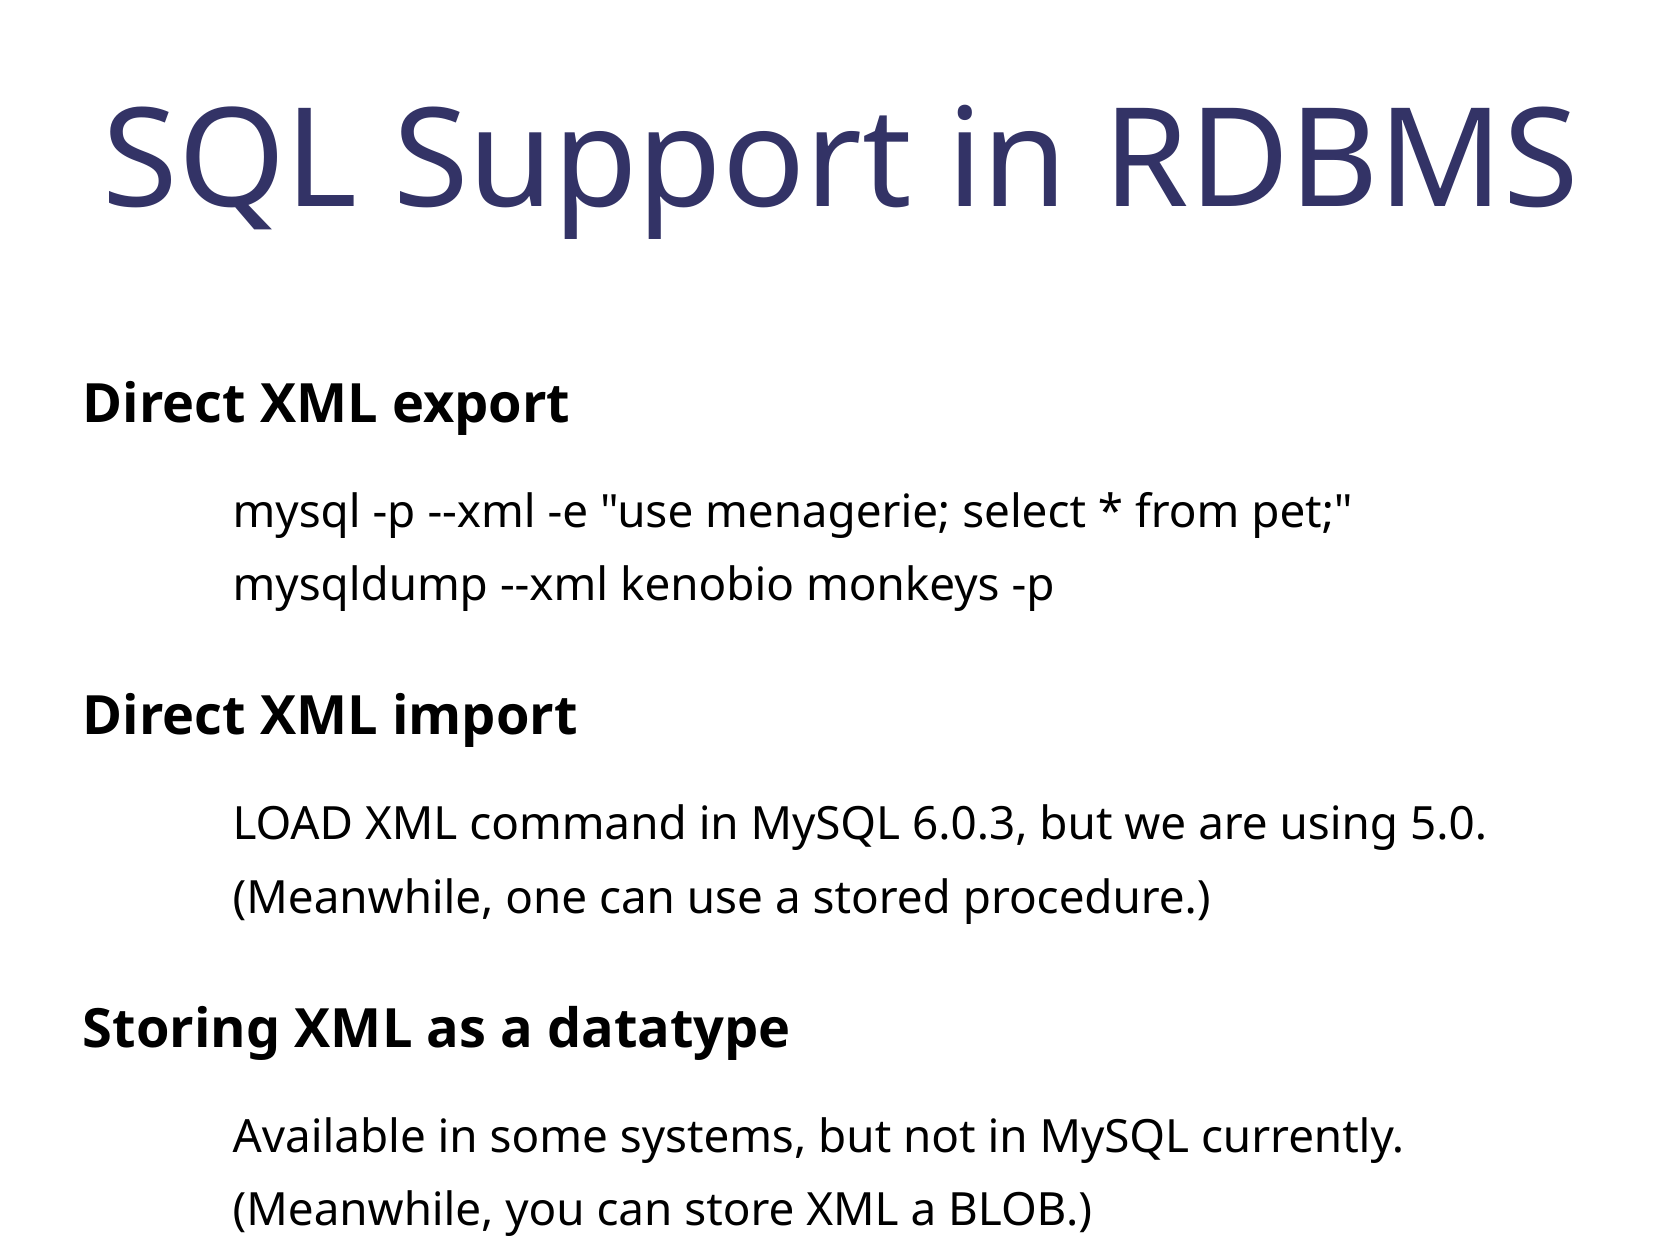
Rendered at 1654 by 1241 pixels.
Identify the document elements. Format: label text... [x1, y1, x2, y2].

title SQL Support in RDBMS [0, 49, 1654, 257]
subtitle Direct XML export mysql -p --xml -e "use menagerie; select * from pet;" mysqldump --xml kenobio monkeys -p Direct XML import LOAD XML command in MySQL 6.0.3, but we are using 5.0. (Meanwhile, one can use a stored procedure.) Storing XML as a datatype Available in some systems, but not in MySQL currently. (Meanwhile, you can store XML a BLOB.) [82, 290, 1625, 1241]
